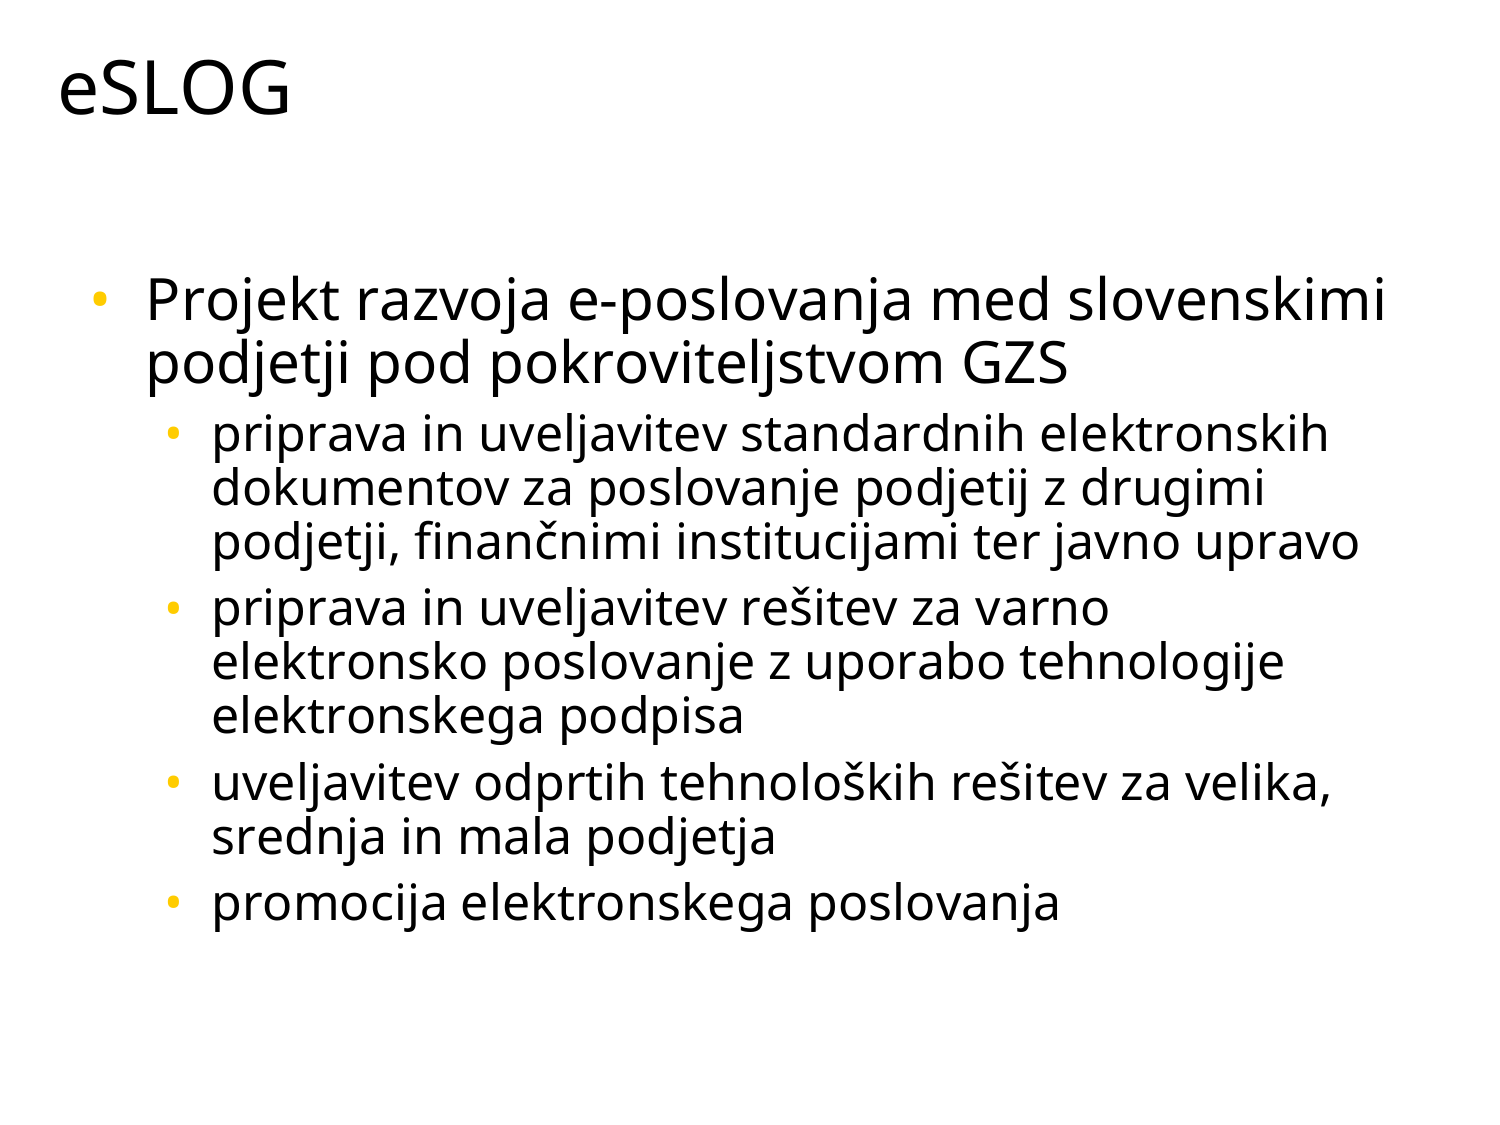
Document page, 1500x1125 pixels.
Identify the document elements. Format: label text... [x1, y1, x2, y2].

title eSLOG [42, 32, 1466, 138]
list Projekt razvoja e-poslovanja med slovenskimi podjetji pod pokroviteljstvom GZS priprava in uveljavitev standardnih elektronskih dokumentov za poslovanje podjetij z drugimi podjetji, finančnimi institucijami ter javno upravo priprava in uveljavitev rešitev za varno elektronsko poslovanje z uporabo tehnologije elektronskega podpisa uveljavitev odprtih tehnoloških rešitev za velika, srednja in mala podjetja promocija elektronskega poslovanja [74, 262, 1417, 1060]
